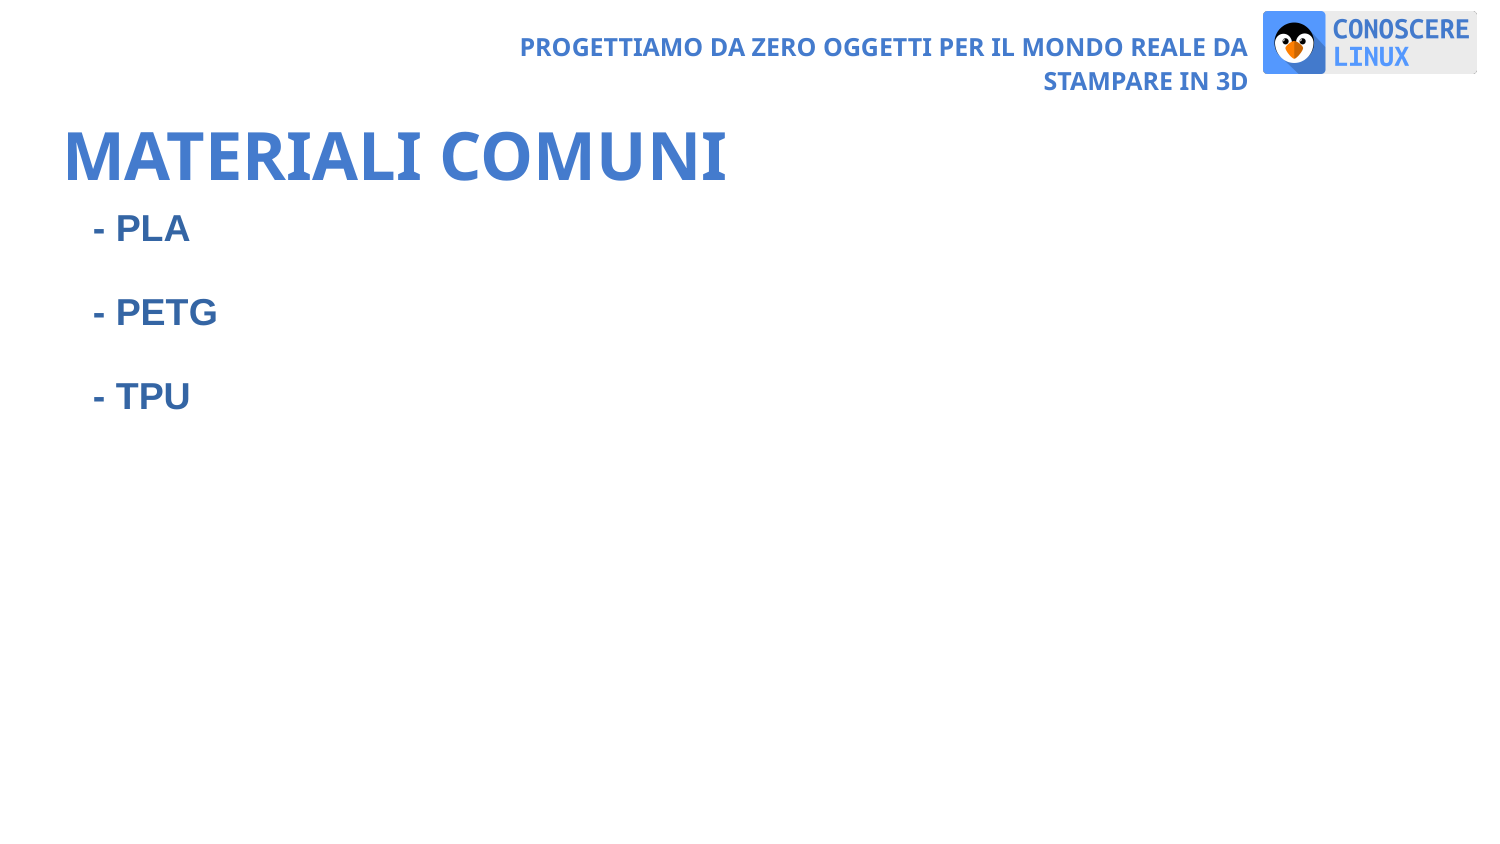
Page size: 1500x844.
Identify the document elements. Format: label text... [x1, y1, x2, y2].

text_box PROGETTIAMO DA ZERO OGGETTI PER IL MONDO REALE DA STAMPARE IN 3D [437, 21, 1264, 91]
text_box MATERIALI COMUNI [47, 102, 780, 260]
picture [1263, 11, 1477, 74]
text_box - PLA - PETG - TPU [78, 200, 1409, 523]
